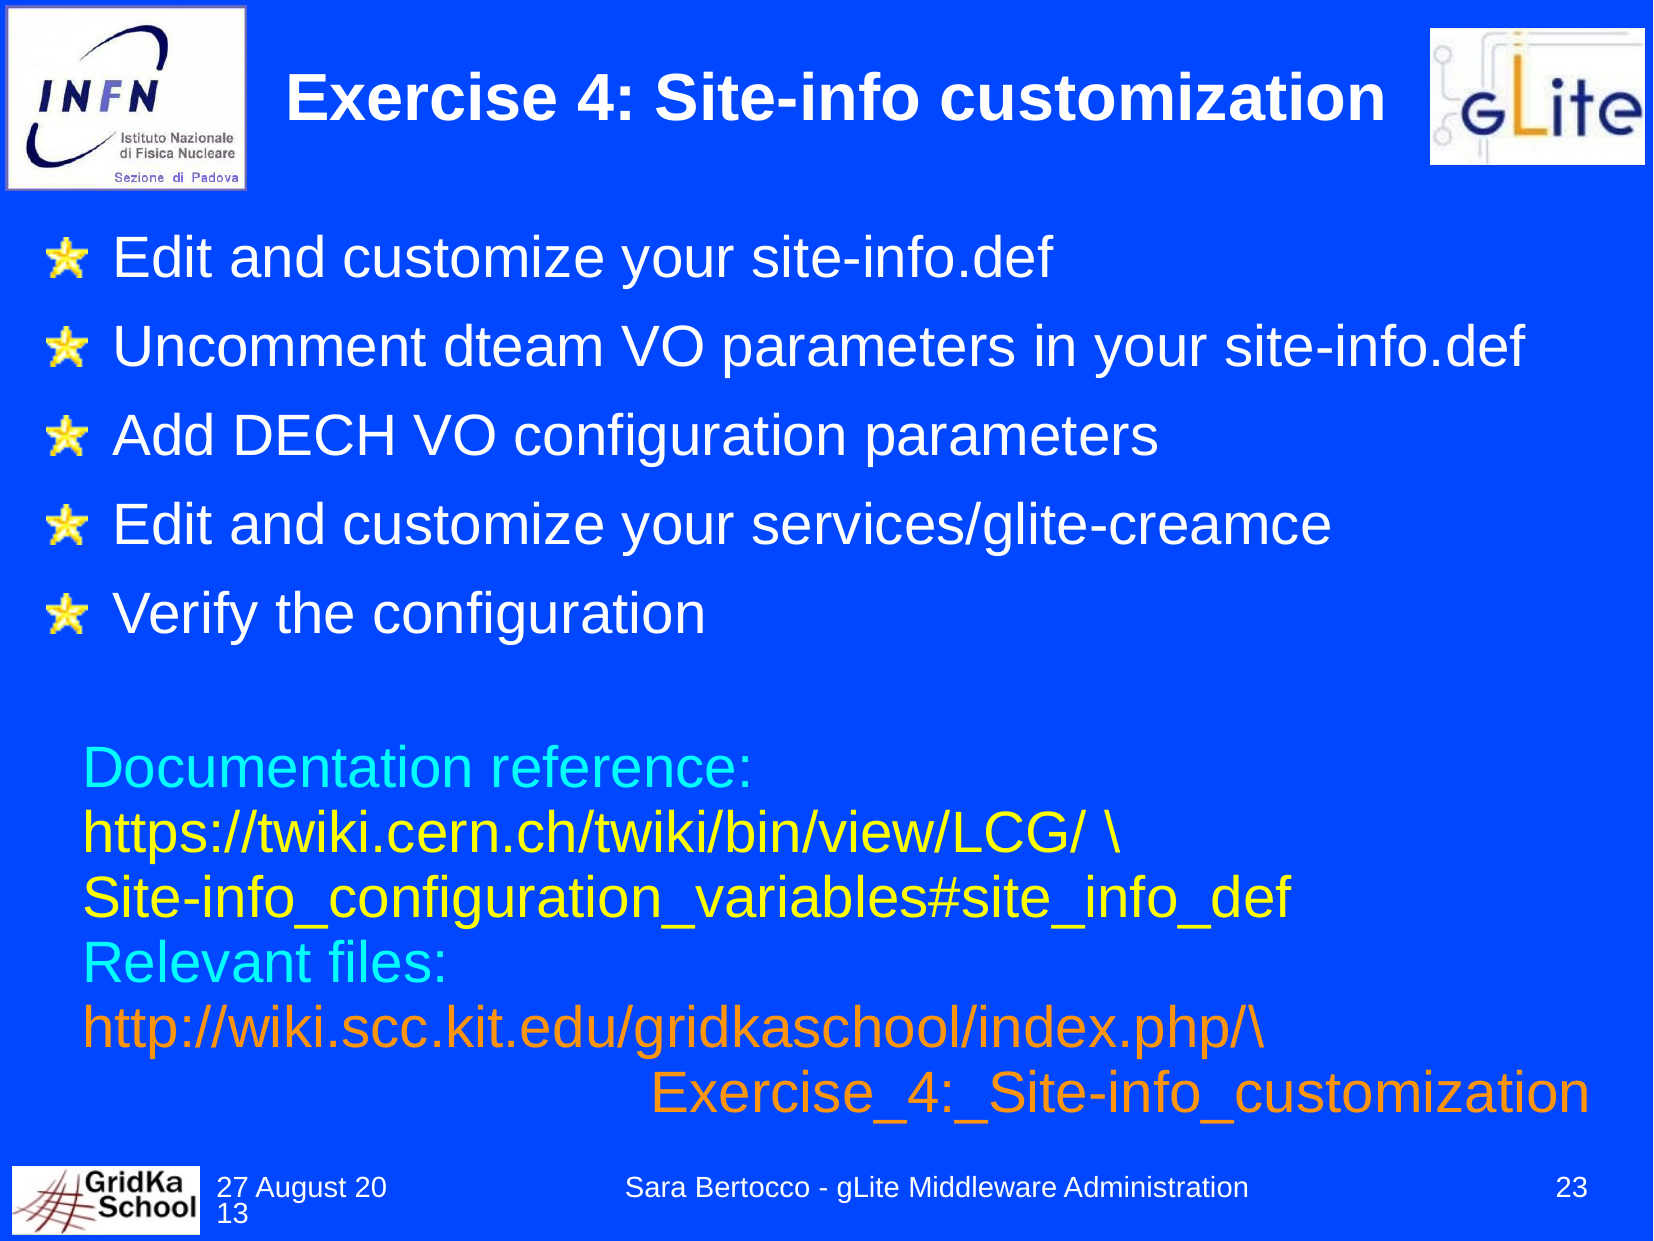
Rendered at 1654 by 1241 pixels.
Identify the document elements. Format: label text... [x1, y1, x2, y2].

picture [5, 5, 247, 191]
text_box Edit and customize your site-info.def Uncomment dteam VO parameters in your site-info.def Add DECH VO configuration parameters Edit and customize your services/glite-creamce Verify the configuration Documentation reference: https://twiki.cern.ch/twiki/bin/view/LCG/ \ Site-info_configuration_variables#site_info_def Relevant files: http://wiki.scc.kit.edu/gridkaschool/index.php/\ Exercise_4:_Site-info_customization [31, 217, 1608, 1133]
title Exercise 4: Site-info customization [247, 9, 1645, 186]
picture [1430, 28, 1645, 165]
picture [12, 1166, 200, 1235]
